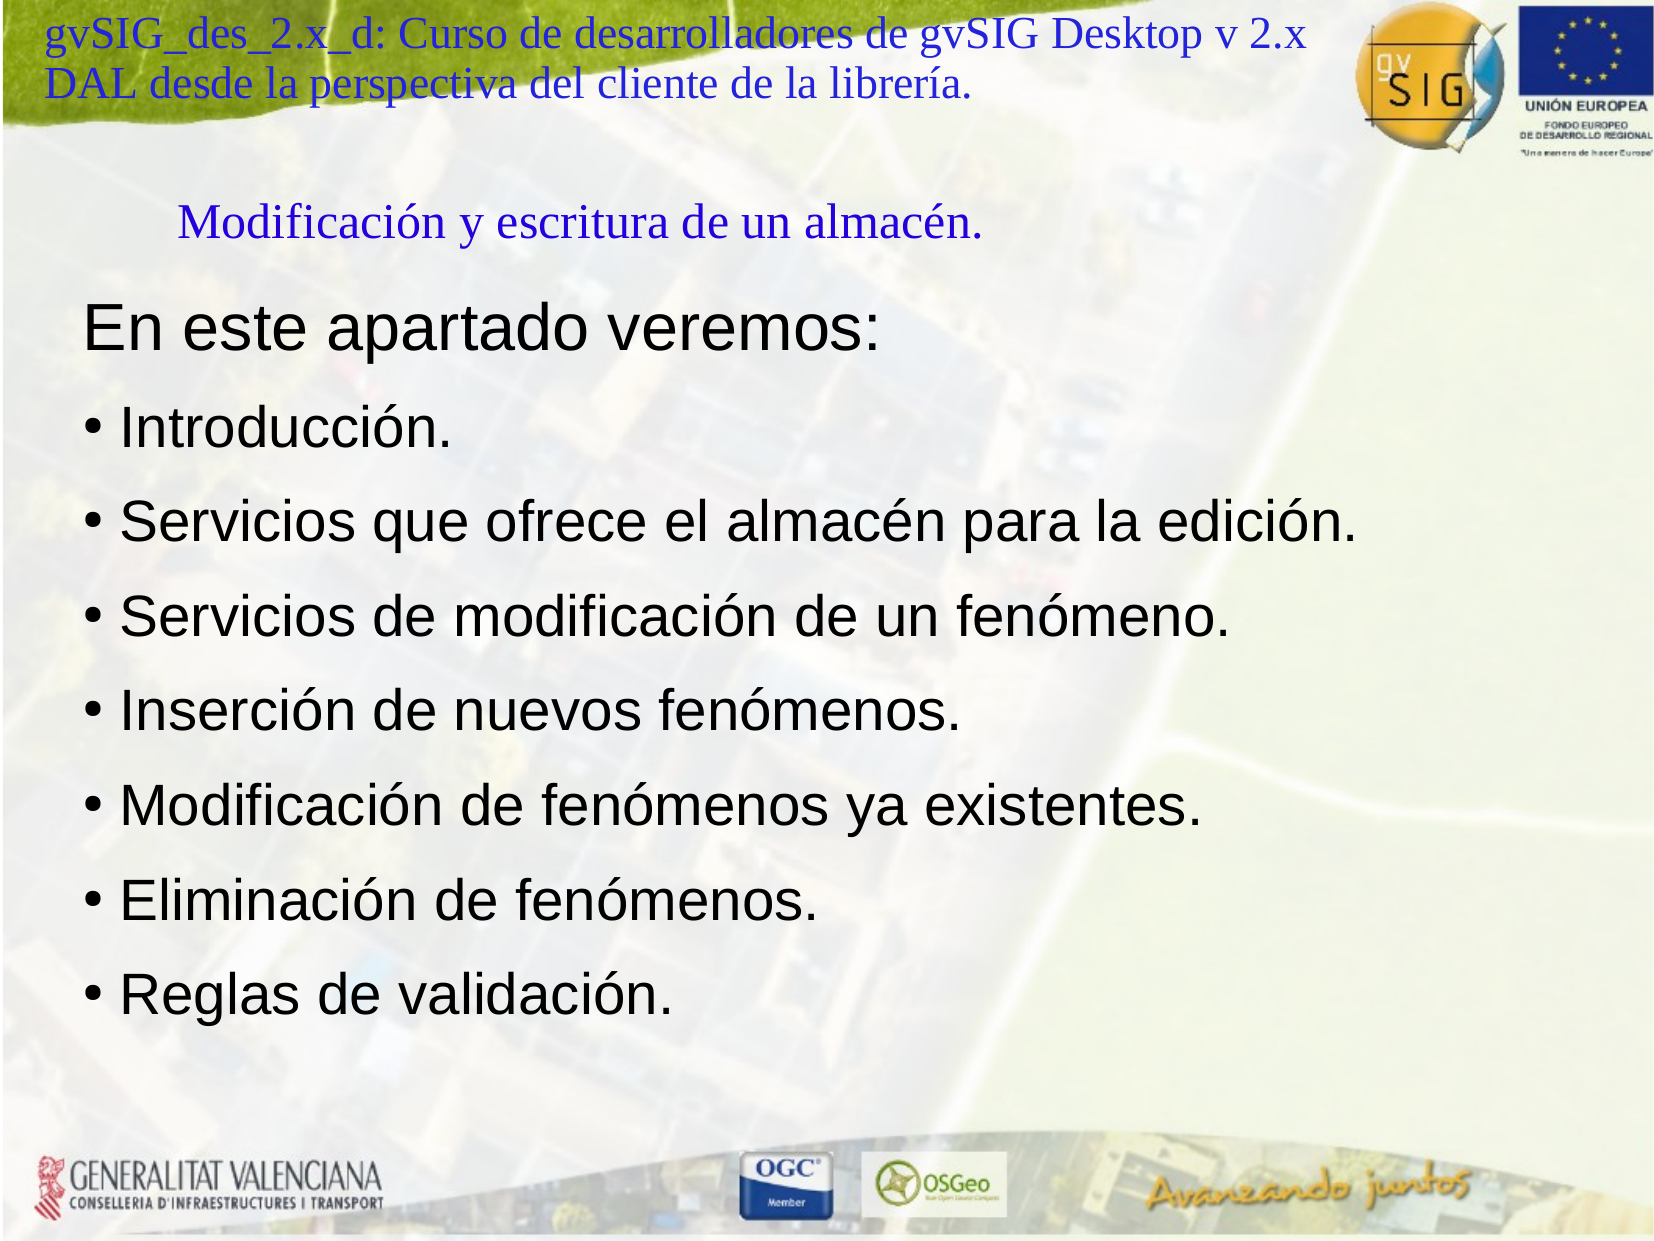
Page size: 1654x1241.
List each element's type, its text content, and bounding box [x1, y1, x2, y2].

picture [2, 0, 1654, 1241]
title Modificación y escritura de un almacén. [177, 88, 1329, 290]
list En este apartado veremos: Introducción. Servicios que ofrece el almacén para la edición. Servicios de modificación de un fenómeno. Inserción de nuevos fenómenos. Modificación de fenómenos ya existentes. Eliminación de fenómenos. Reglas de validación. [82, 290, 1571, 1027]
